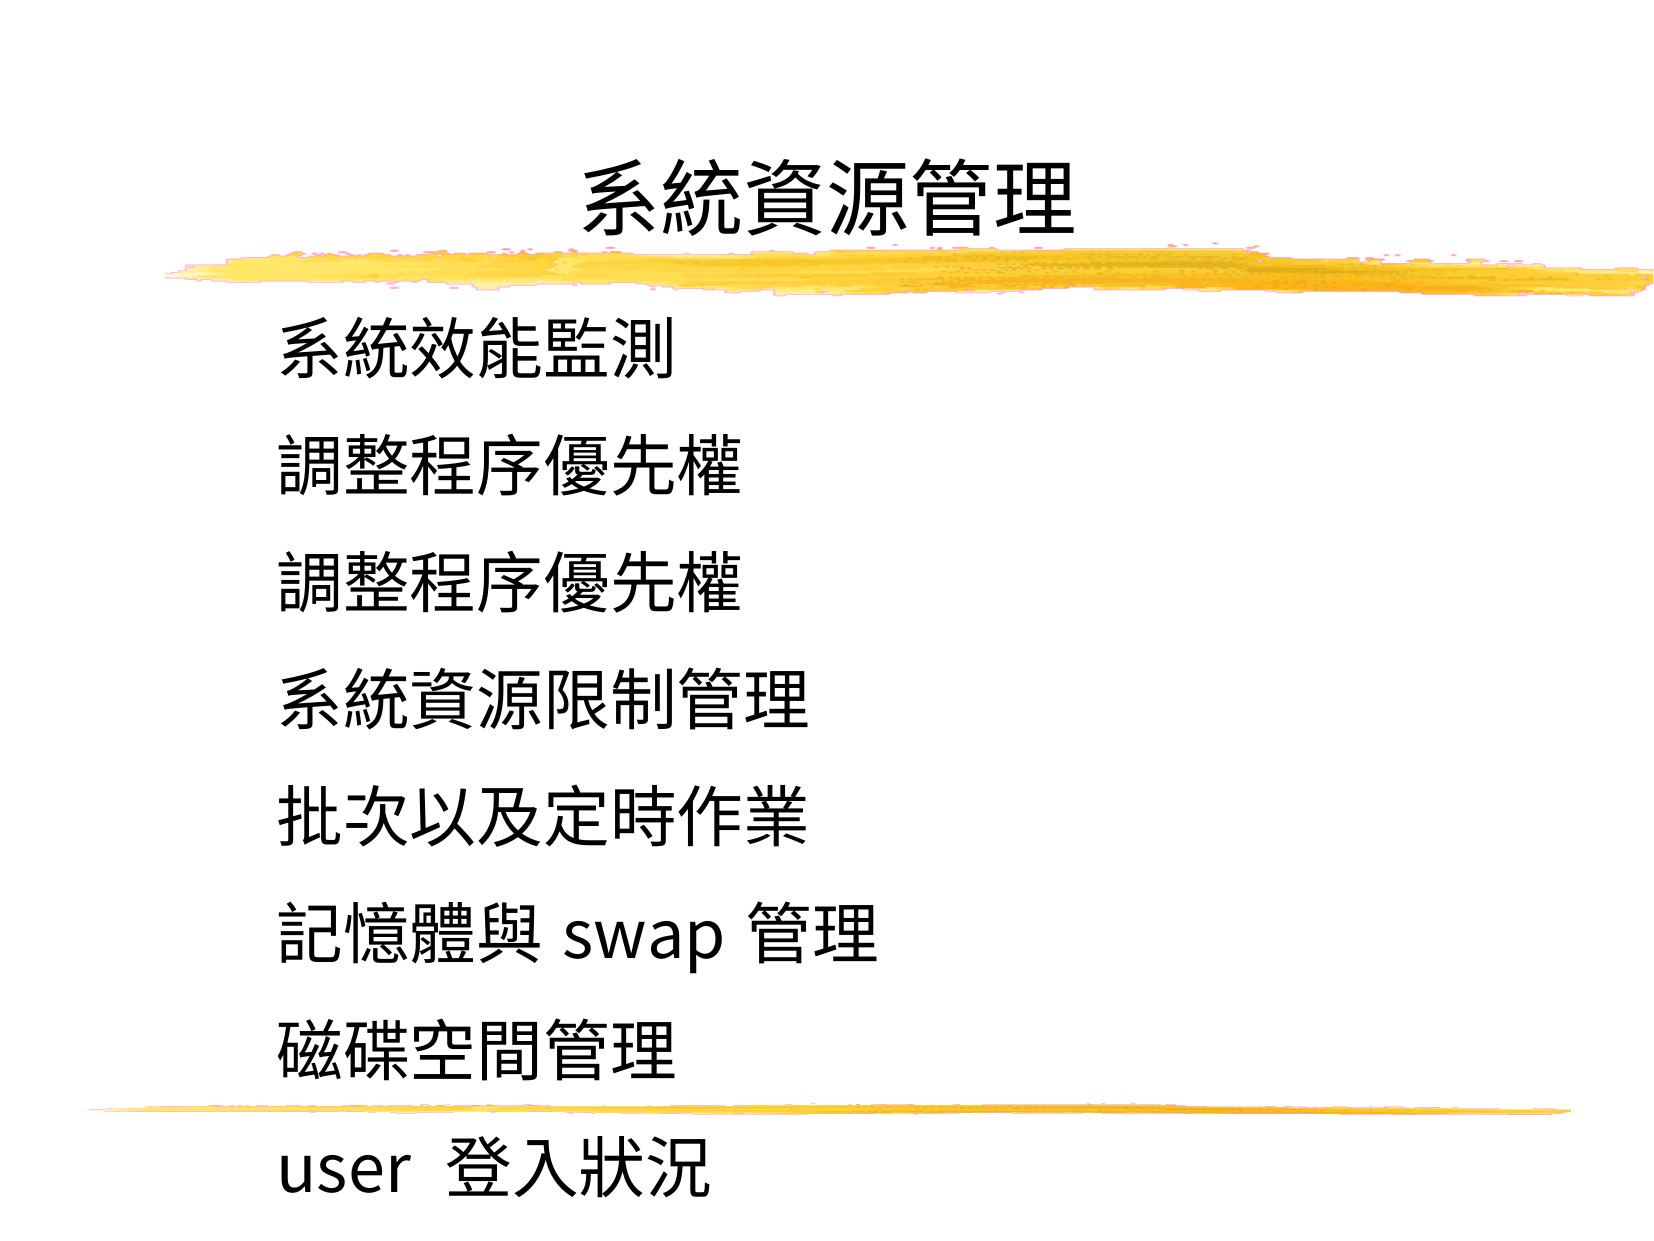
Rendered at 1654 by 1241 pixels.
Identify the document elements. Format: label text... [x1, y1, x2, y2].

picture [82, 1102, 1571, 1117]
picture [165, 237, 1654, 308]
list 系統效能監測 調整程序優先權 調整程序優先權 系統資源限制管理 批次以及定時作業 記憶體與swap管理 磁碟空間管理 user 登入狀況 [261, 282, 1489, 1031]
title 系統資源管理 [124, 55, 1530, 262]
